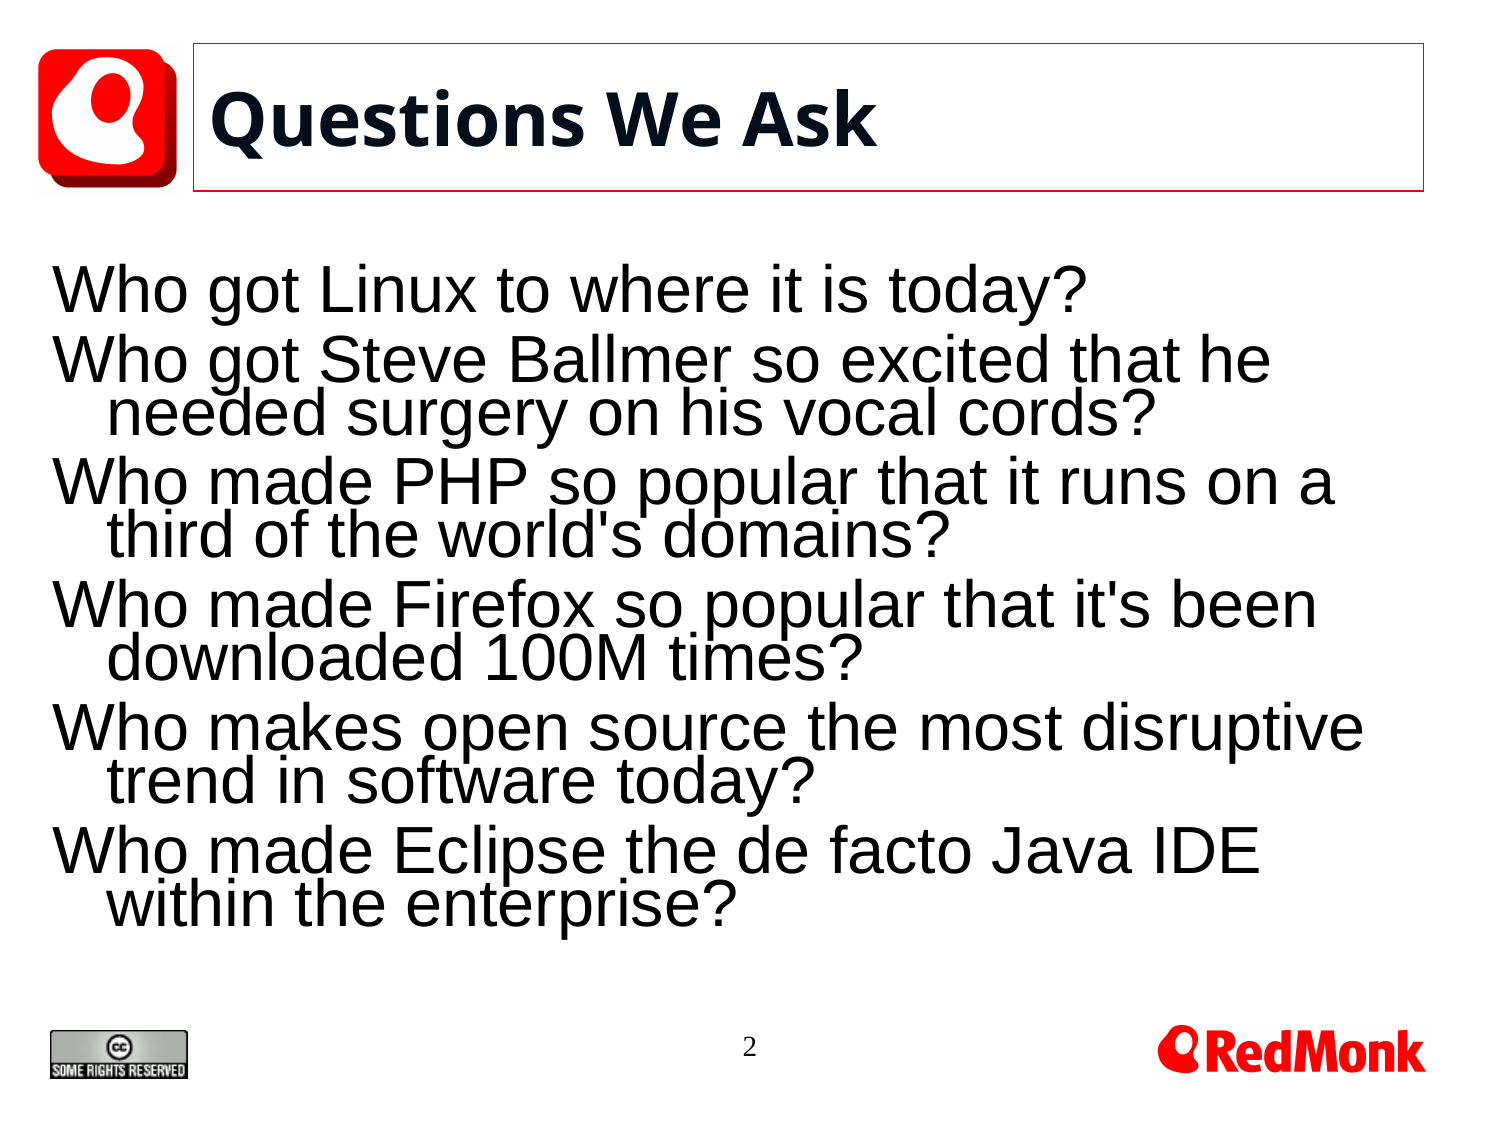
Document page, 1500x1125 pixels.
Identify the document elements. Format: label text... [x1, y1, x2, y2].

picture [33, 42, 183, 197]
list Who got Linux to where it is today? Who got Steve Ballmer so excited that he needed surgery on his vocal cords? Who made PHP so popular that it runs on a third of the world's domains? Who made Firefox so popular that it's been downloaded 100M times? Who makes open source the most disruptive trend in software today? Who made Eclipse the de facto Java IDE within the enterprise? [37, 262, 1425, 1006]
picture [50, 1030, 188, 1079]
picture [1151, 1023, 1433, 1075]
title Questions We Ask [193, 43, 1424, 191]
